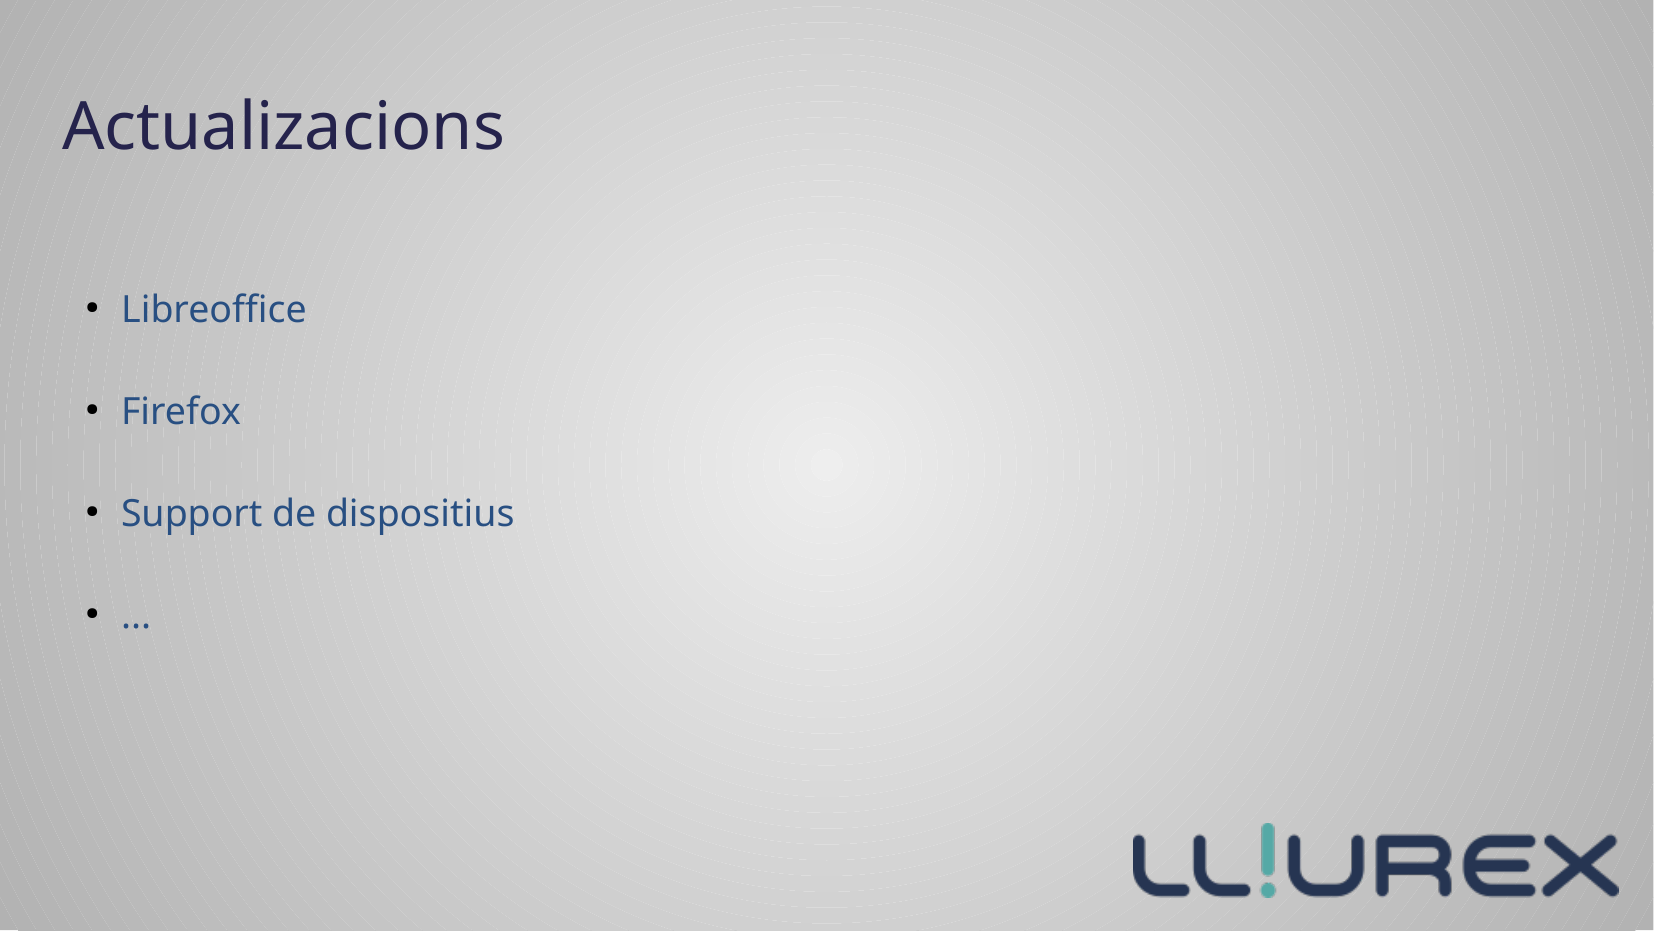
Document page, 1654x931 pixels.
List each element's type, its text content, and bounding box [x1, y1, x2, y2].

text_box Libreoffice Firefox Support de dispositius ... [70, 224, 1536, 675]
text_box Actualizacions [47, 70, 1477, 164]
picture [1133, 823, 1619, 898]
